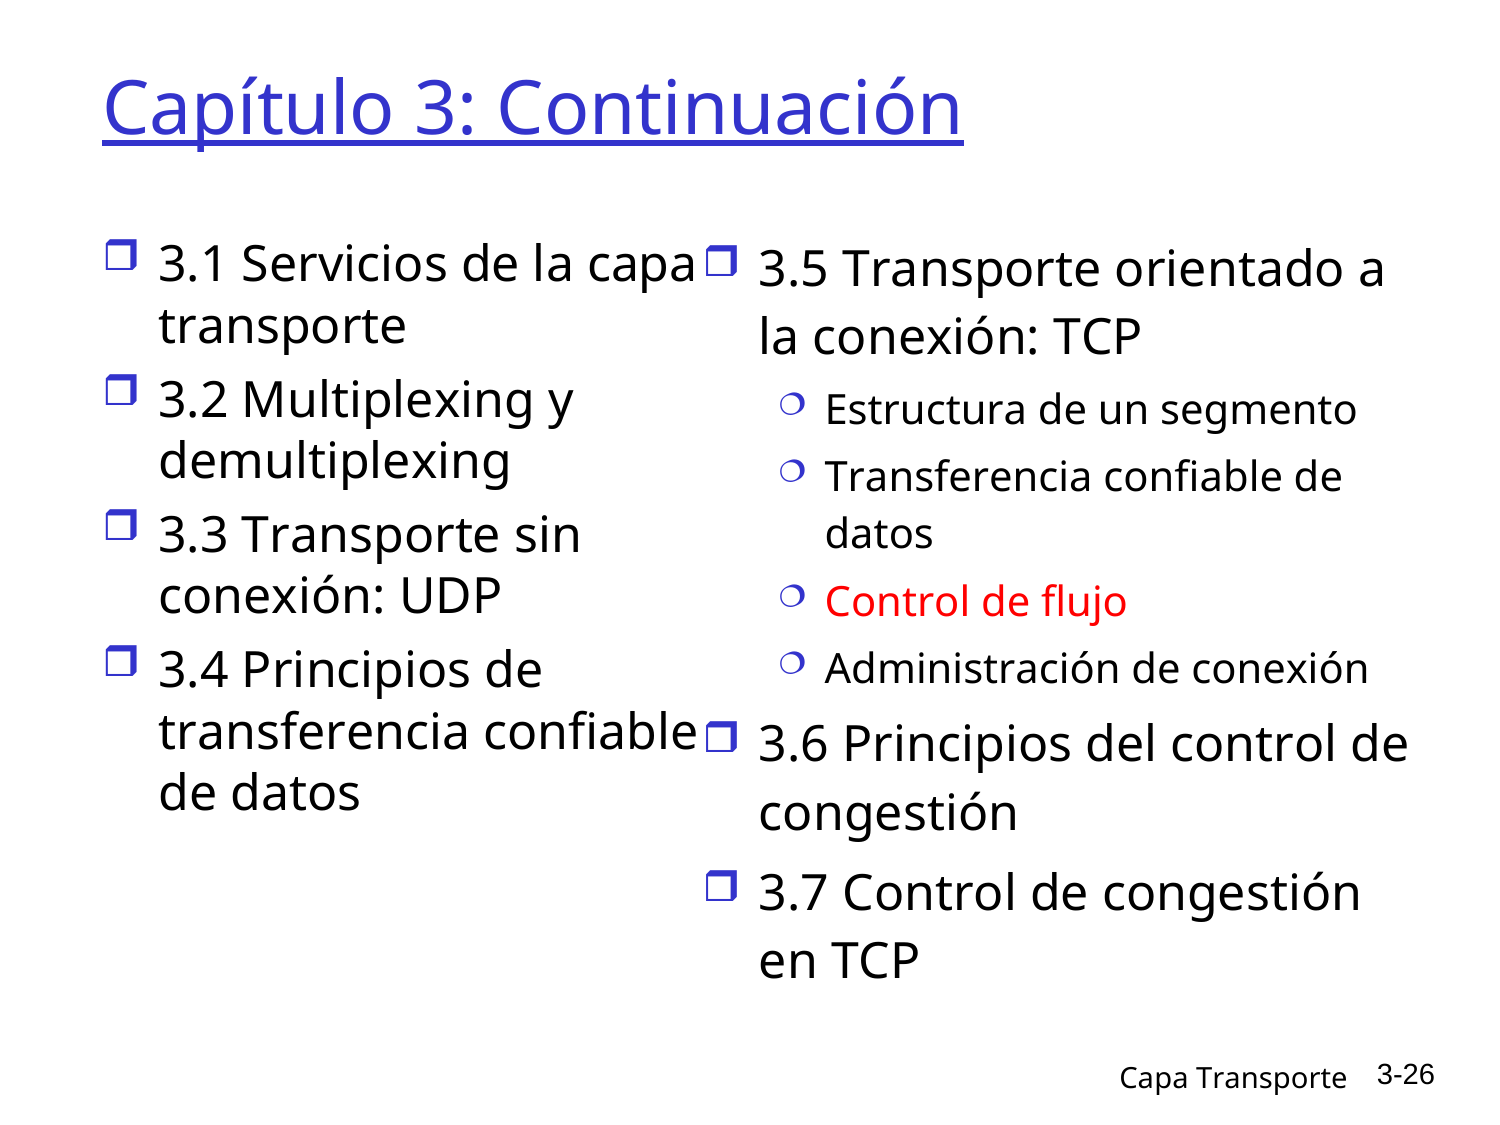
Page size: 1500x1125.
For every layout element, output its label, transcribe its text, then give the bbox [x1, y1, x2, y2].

list 3.5 Transporte orientado a la conexión: TCP Estructura de un segmento Transferencia confiable de datos Control de flujo Administración de conexión 3.6 Principios del control de congestión 3.7 Control de congestión en TCP [687, 224, 1426, 983]
title Capítulo 3: Continuación [87, 15, 1426, 196]
list 3.1 Servicios de la capa transporte 3.2 Multiplexing y demultiplexing 3.3 Transporte sin conexión: UDP 3.4 Principios de transferencia confiable de datos [87, 224, 687, 983]
